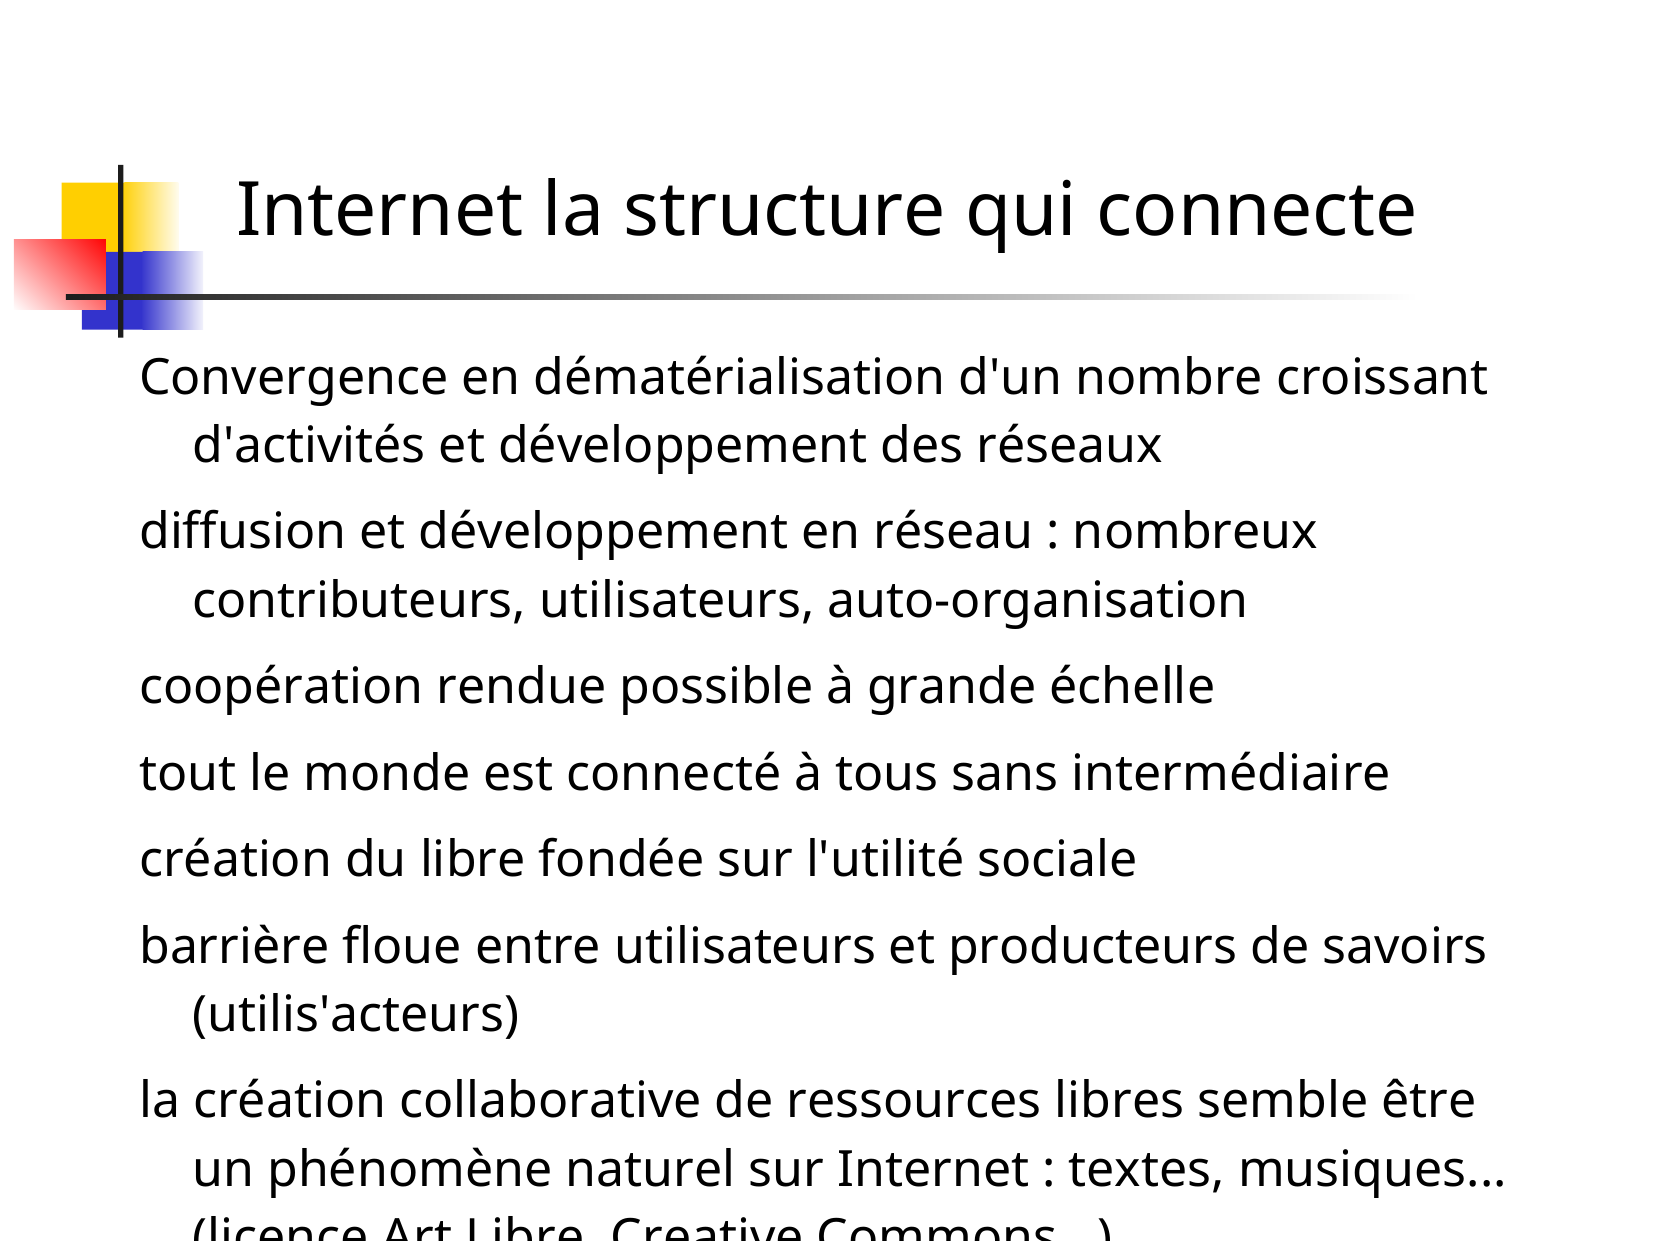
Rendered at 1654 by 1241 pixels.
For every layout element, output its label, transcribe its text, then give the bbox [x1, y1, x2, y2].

title Internet la structure qui connecte [121, 102, 1534, 311]
list Convergence en dématérialisation d'un nombre croissant d'activités et développement des réseaux diffusion et développement en réseau : nombreux contributeurs, utilisateurs, auto-organisation coopération rendue possible à grande échelle tout le monde est connecté à tous sans intermédiaire création du libre fondée sur l'utilité sociale barrière floue entre utilisateurs et producteurs de savoirs (utilis'acteurs) la création collaborative de ressources libres semble être un phénomène naturel sur Internet : textes, musiques... (licence Art Libre, Creative Commons...) [121, 340, 1534, 1241]
